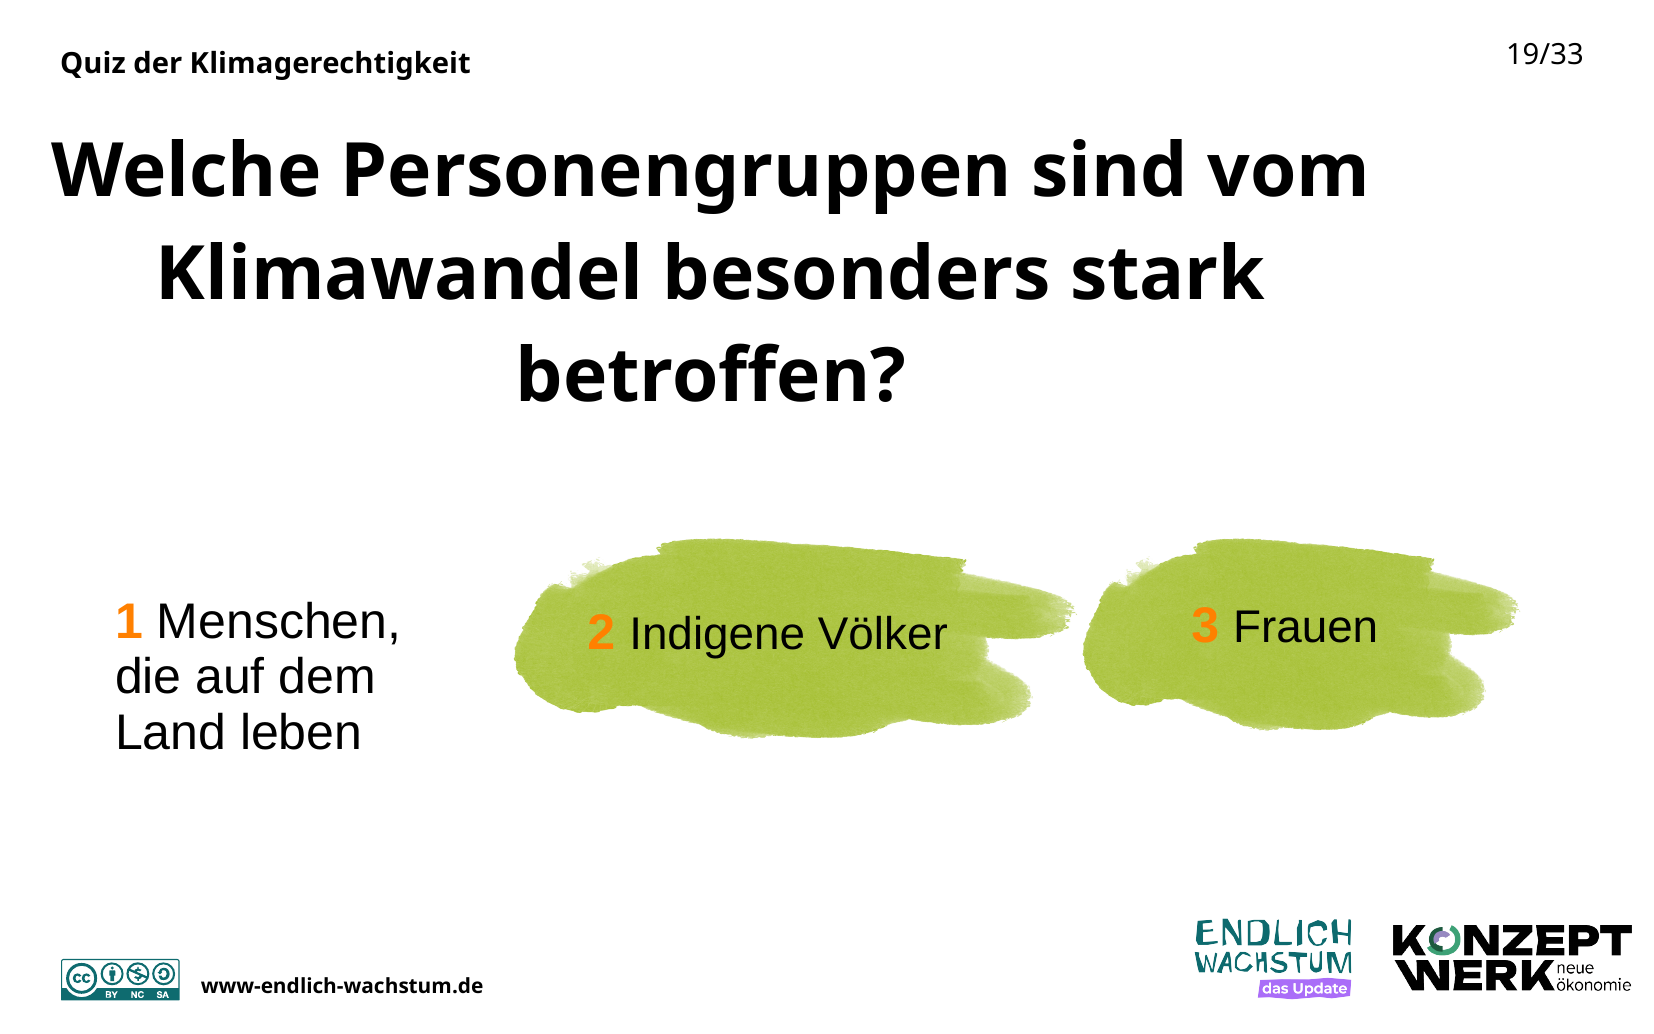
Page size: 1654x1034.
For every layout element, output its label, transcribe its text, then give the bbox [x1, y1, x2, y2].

picture [1082, 538, 1521, 731]
title Welche Personengruppen sind vom Klimawandel besonders stark betroffen? [51, 116, 1540, 435]
picture [513, 538, 1078, 739]
text_box 3 Frauen [1105, 589, 1529, 835]
text_box 2 Indigene Völker [501, 596, 999, 842]
picture [1176, 900, 1374, 1011]
picture [1387, 917, 1636, 997]
text_box 1 Menschen, die auf dem Land leben [29, 585, 491, 768]
